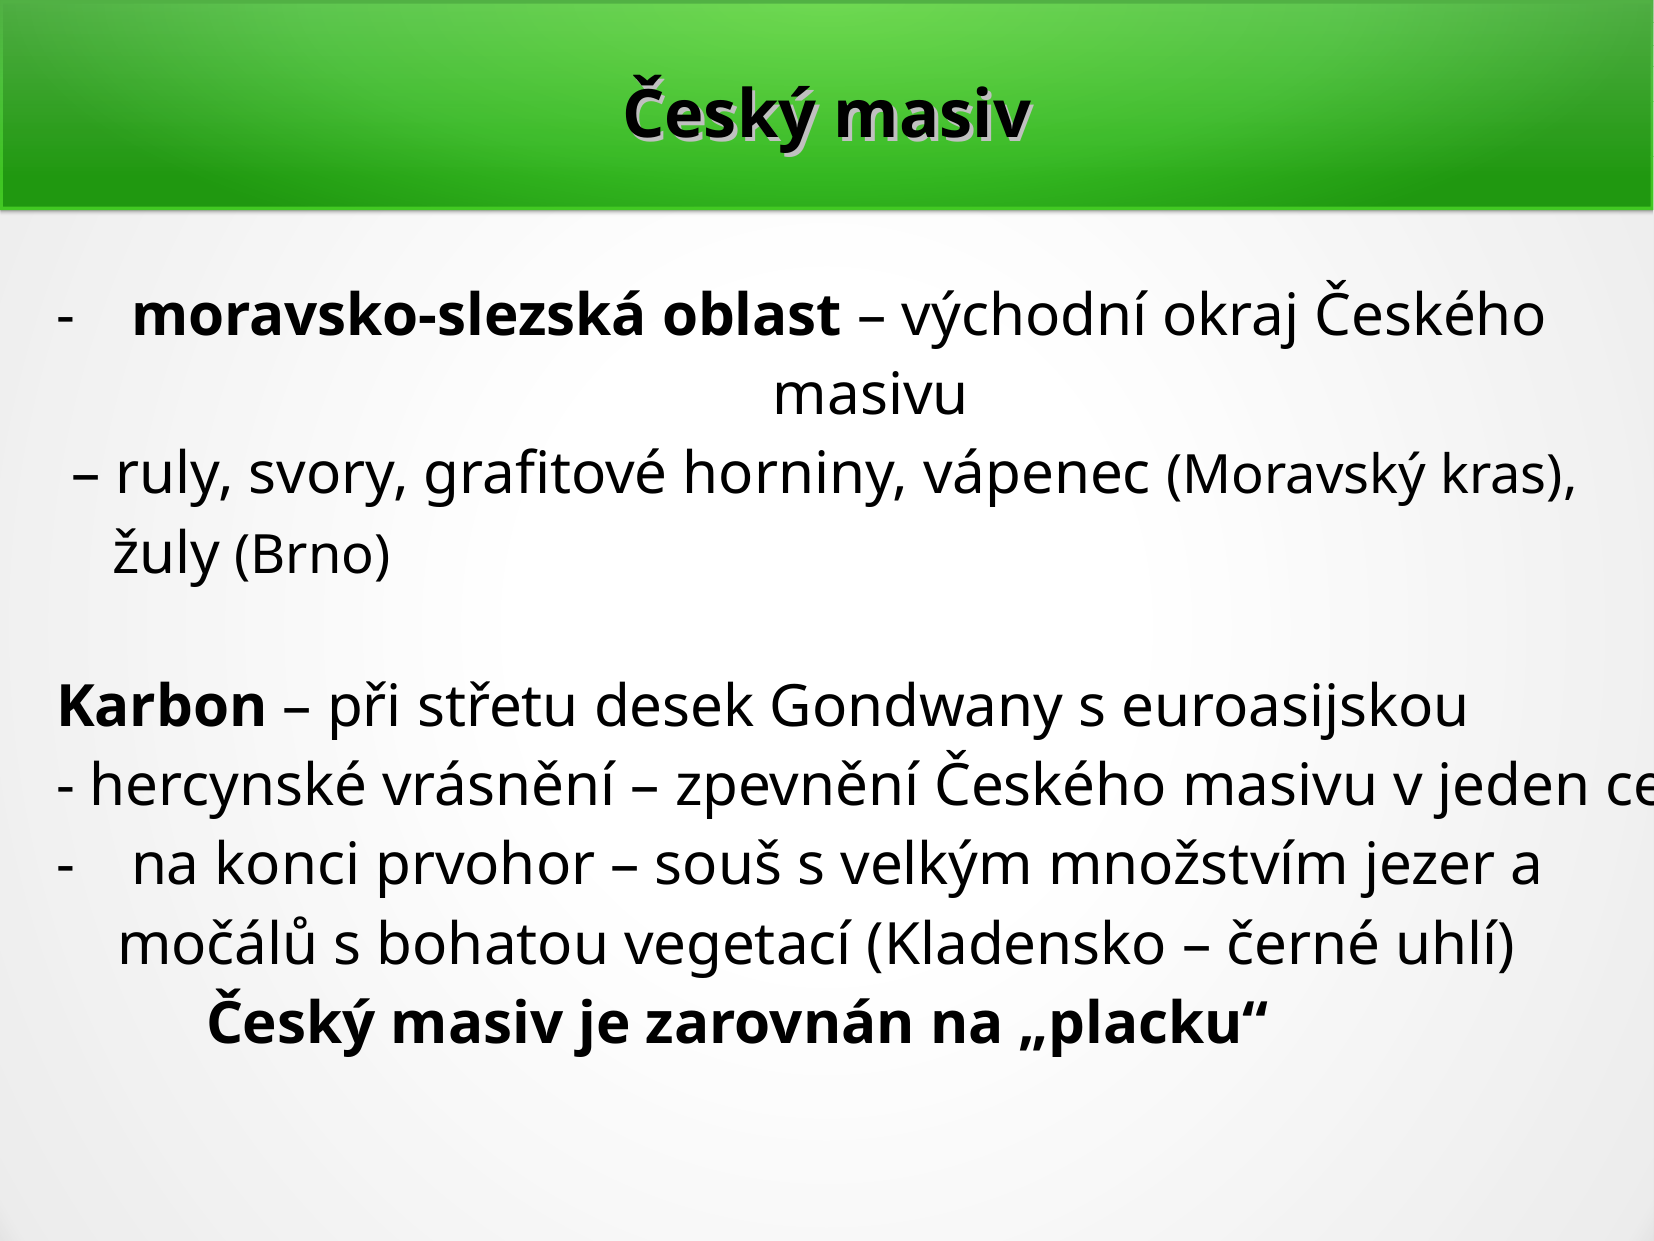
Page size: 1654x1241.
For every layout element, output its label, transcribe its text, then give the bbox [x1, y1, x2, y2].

text_box Český masiv [29, 59, 1625, 215]
text_box moravsko-slezská oblast – východní okraj Českého masivu – ruly, svory, grafitové horniny, vápenec (Moravský kras), žuly (Brno) Karbon – při střetu desek Gondwany s euroasijskou - hercynské vrásnění – zpevnění Českého masivu v jeden celek na konci prvohor – souš s velkým množstvím jezer a močálů s bohatou vegetací (Kladensko – černé uhlí) Český masiv je zarovnán na „placku“ [41, 265, 1654, 1096]
